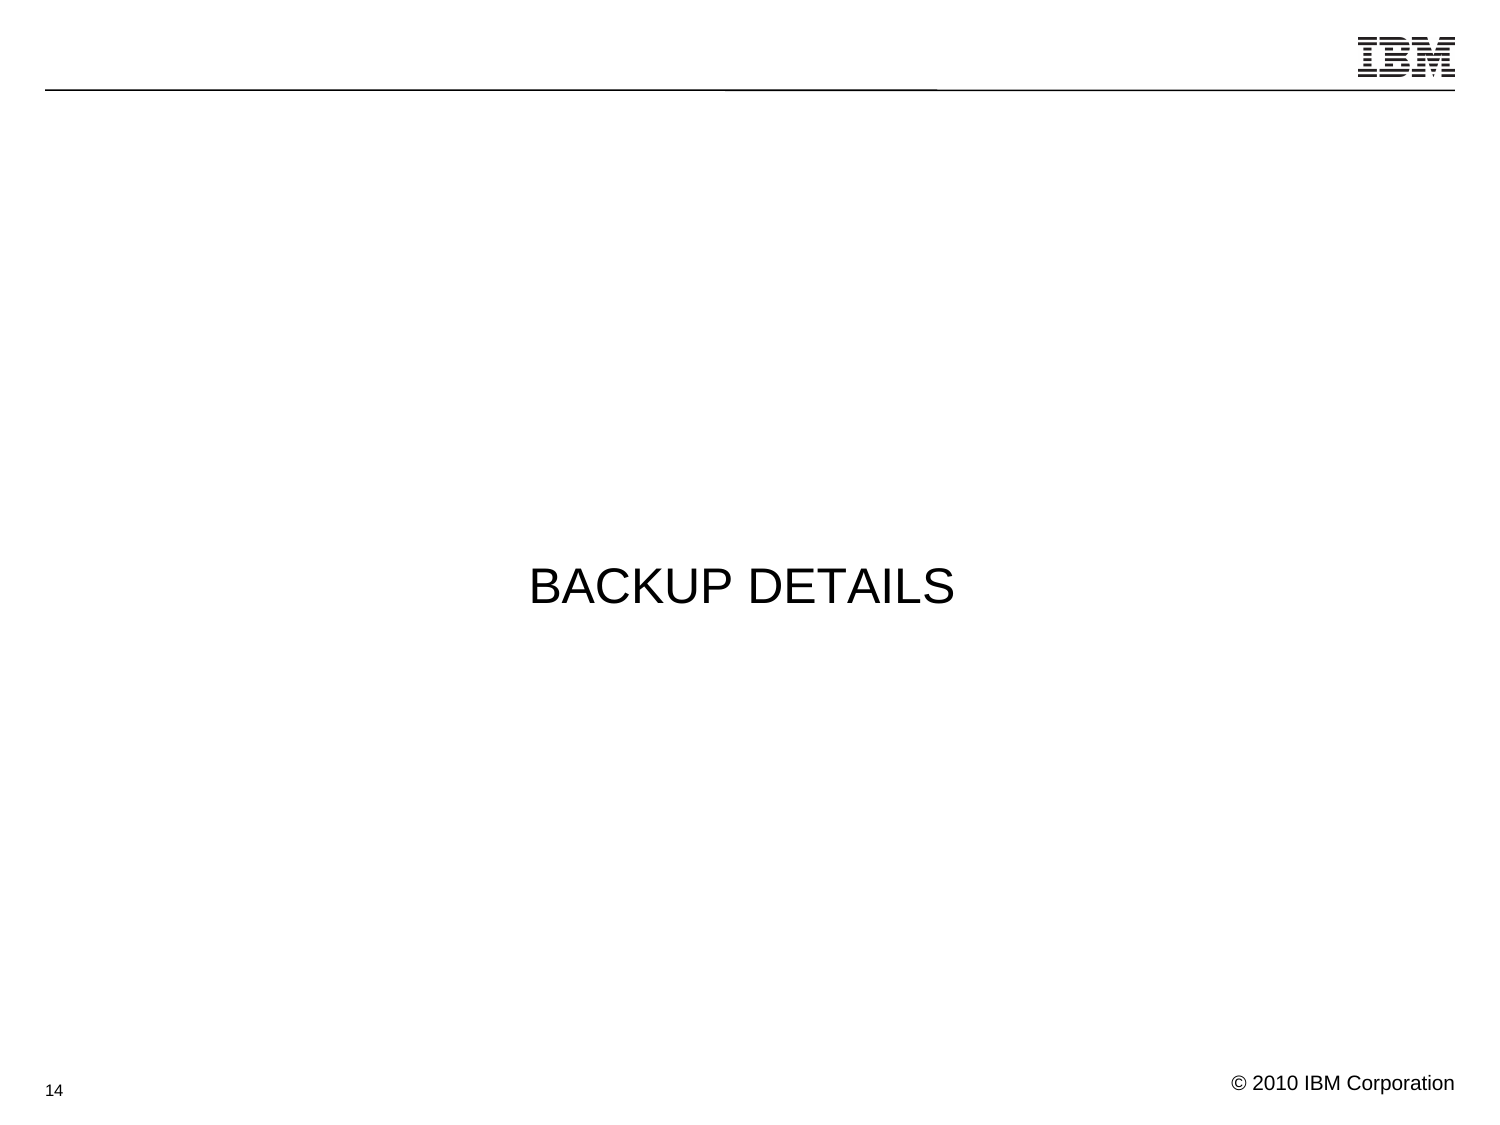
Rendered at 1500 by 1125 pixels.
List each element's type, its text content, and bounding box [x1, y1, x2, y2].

picture [1358, 37, 1455, 77]
subtitle BACKUP DETAILS [29, 132, 1455, 1035]
